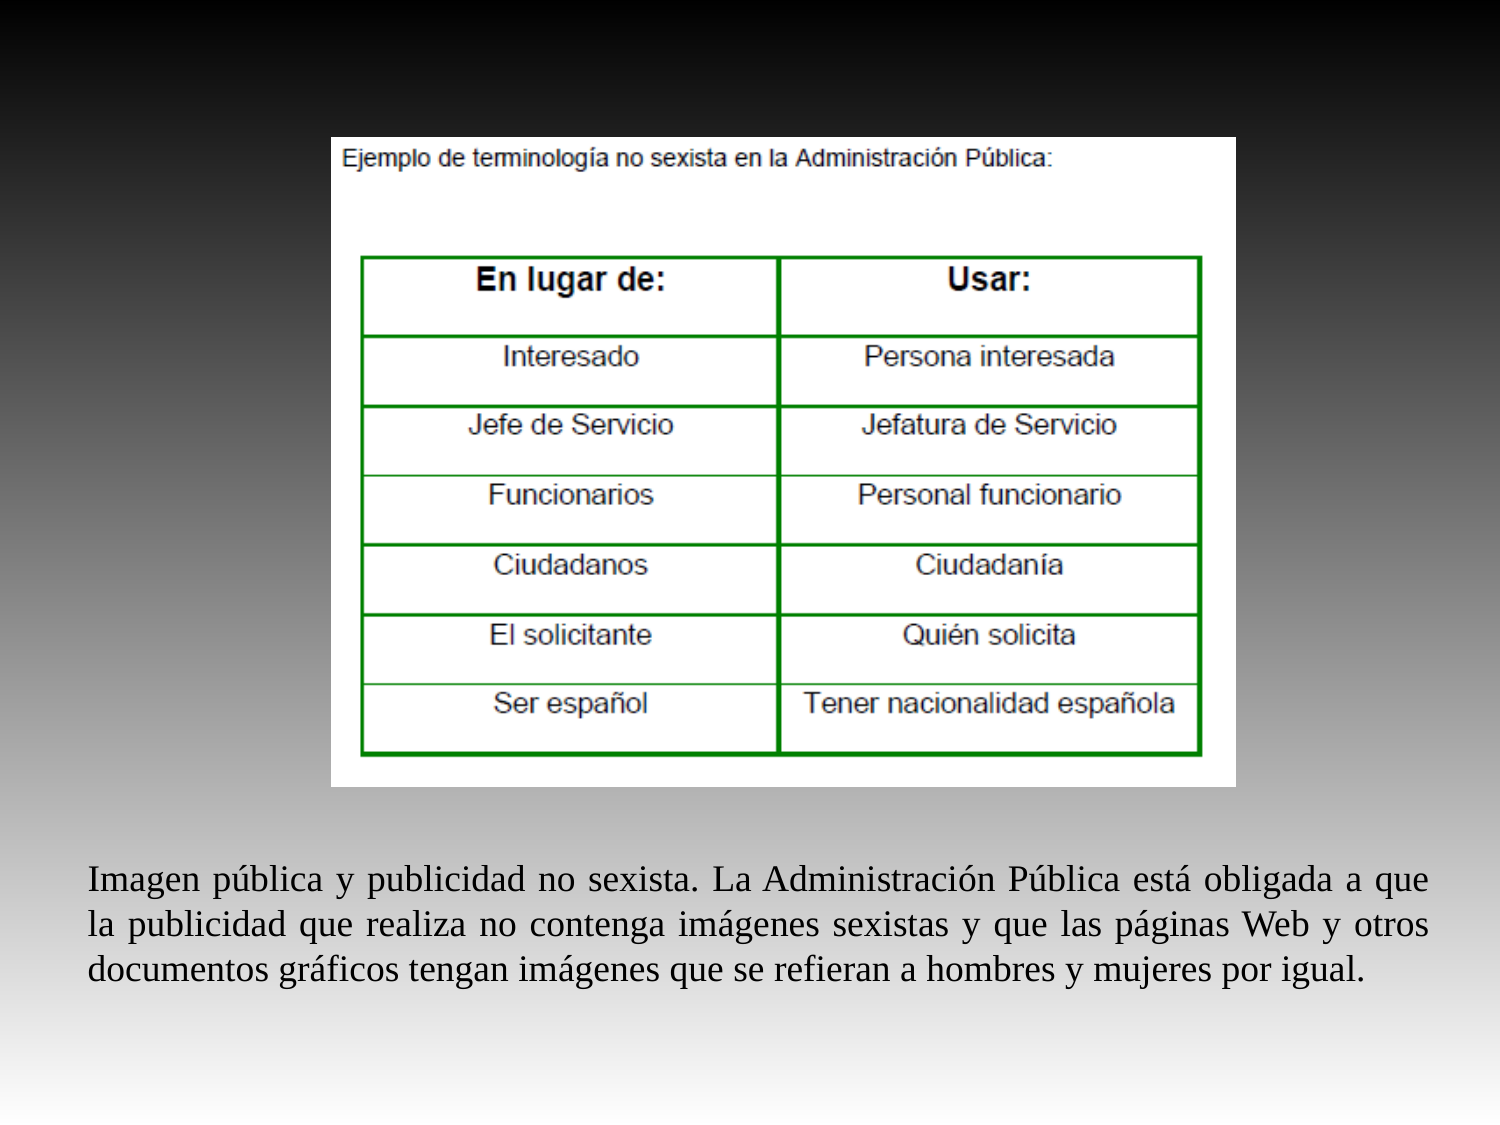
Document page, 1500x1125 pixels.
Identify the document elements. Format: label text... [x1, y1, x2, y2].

text_box Imagen pública y publicidad no sexista. La Administración Pública está obligada a que la publicidad que realiza no contenga imágenes sexistas y que las páginas Web y otros documentos gráficos tengan imágenes que se refieran a hombres y mujeres por igual. [72, 845, 1447, 1047]
picture [331, 137, 1236, 787]
